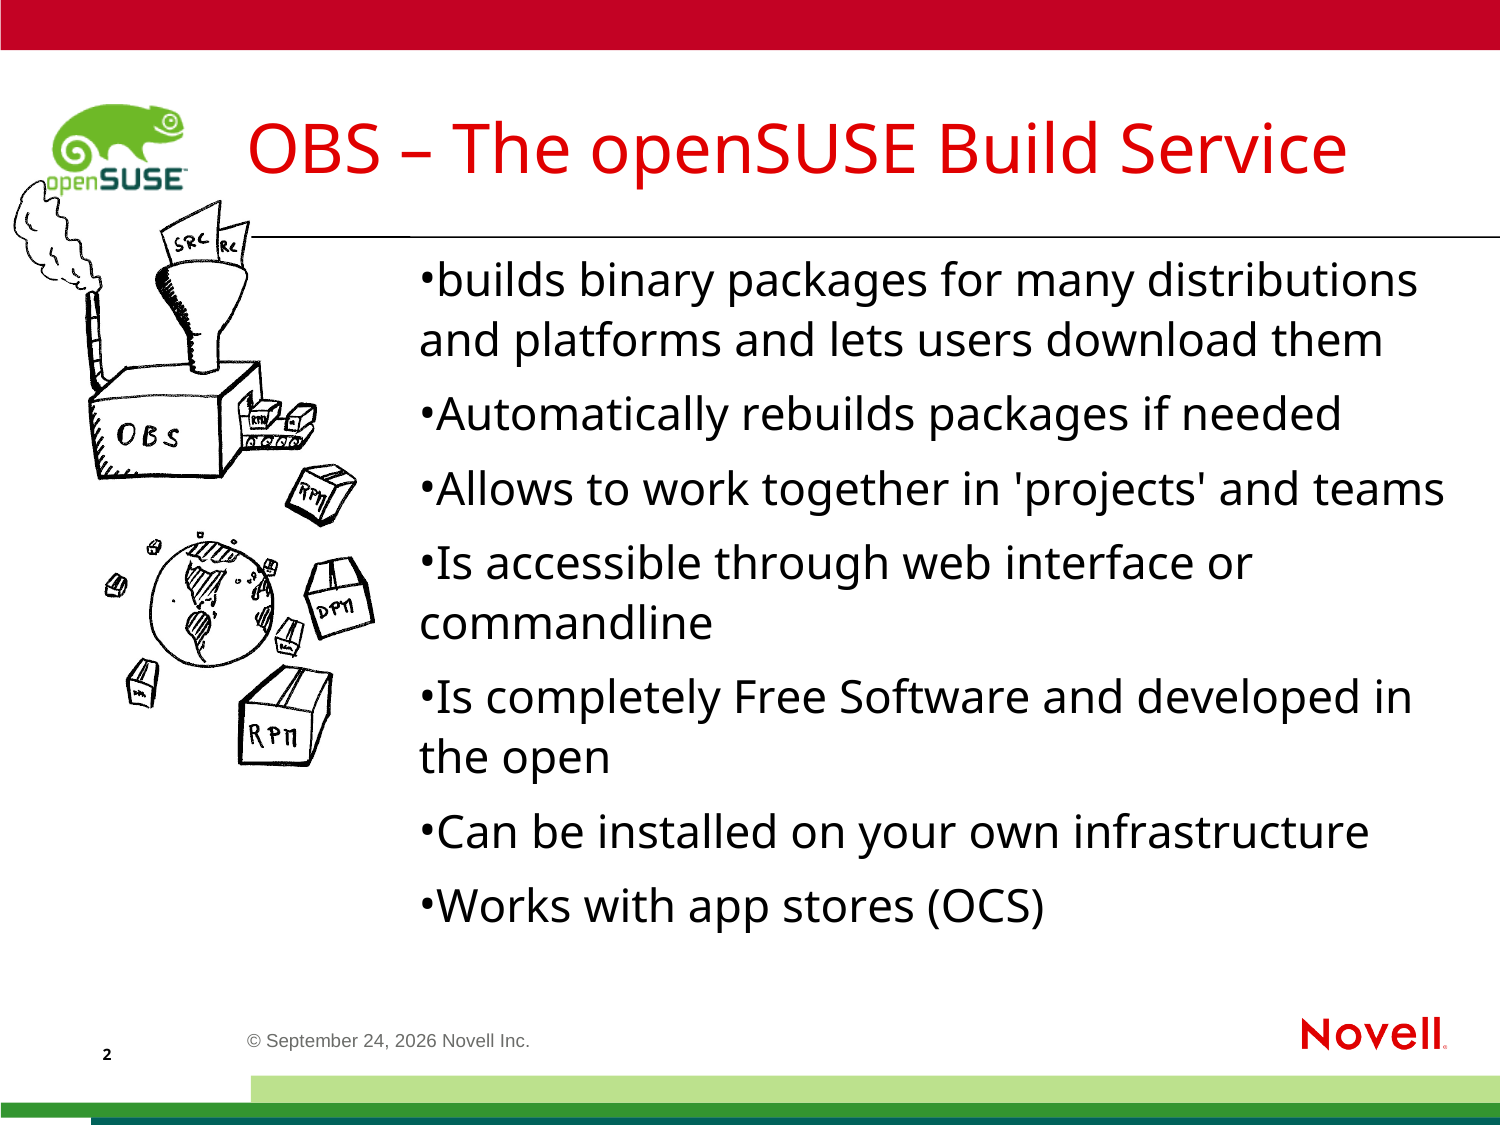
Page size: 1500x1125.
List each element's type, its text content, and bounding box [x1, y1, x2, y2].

list builds binary packages for many distributions and platforms and lets users download them Automatically rebuilds packages if needed Allows to work together in 'projects' and teams Is accessible through web interface or commandline Is completely Free Software and developed in the open Can be installed on your own infrastructure Works with app stores (OCS) [418, 248, 1471, 1004]
title OBS – The openSUSE Build Service [246, 68, 1409, 231]
picture [1295, 1011, 1453, 1056]
picture [0, 104, 380, 785]
